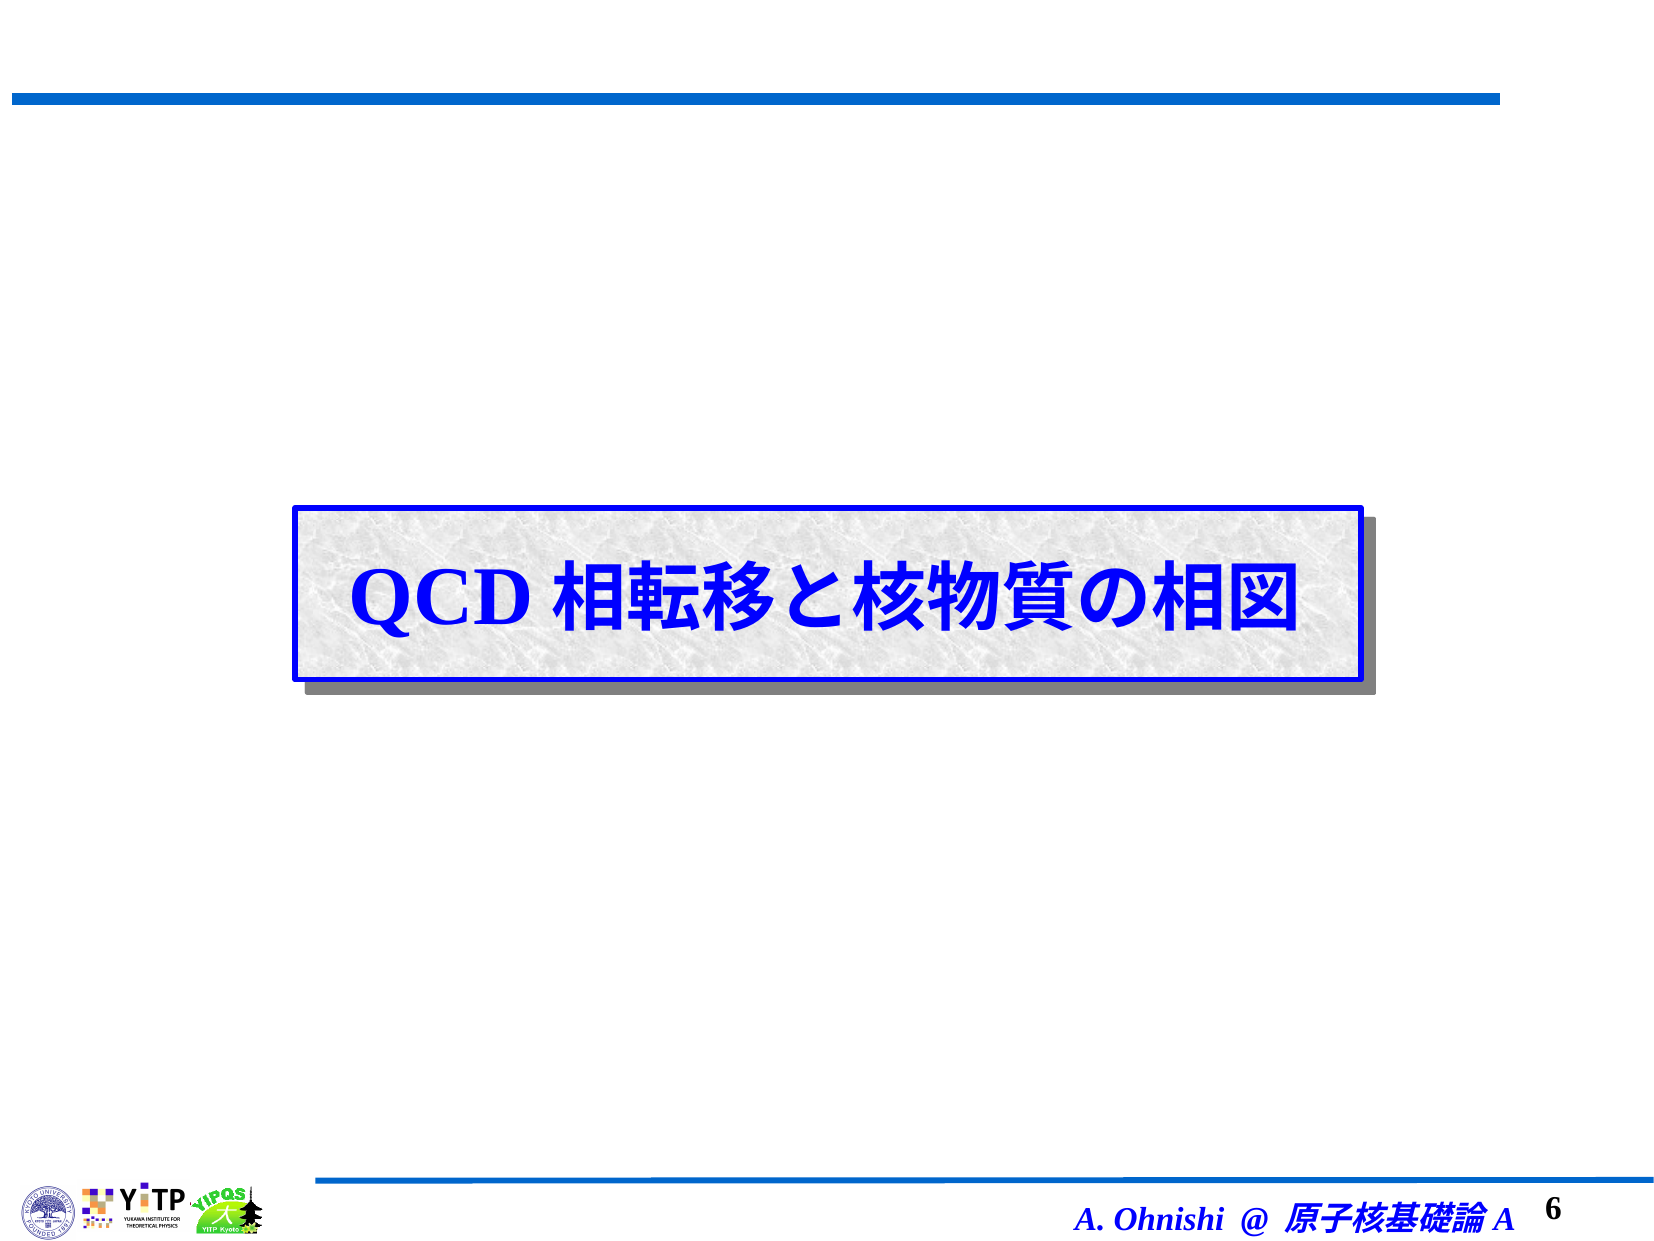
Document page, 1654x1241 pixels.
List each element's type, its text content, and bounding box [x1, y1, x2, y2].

text_box QCD相転移と核物質の相図 [295, 507, 1361, 680]
picture [77, 1179, 263, 1234]
picture [20, 1185, 76, 1241]
